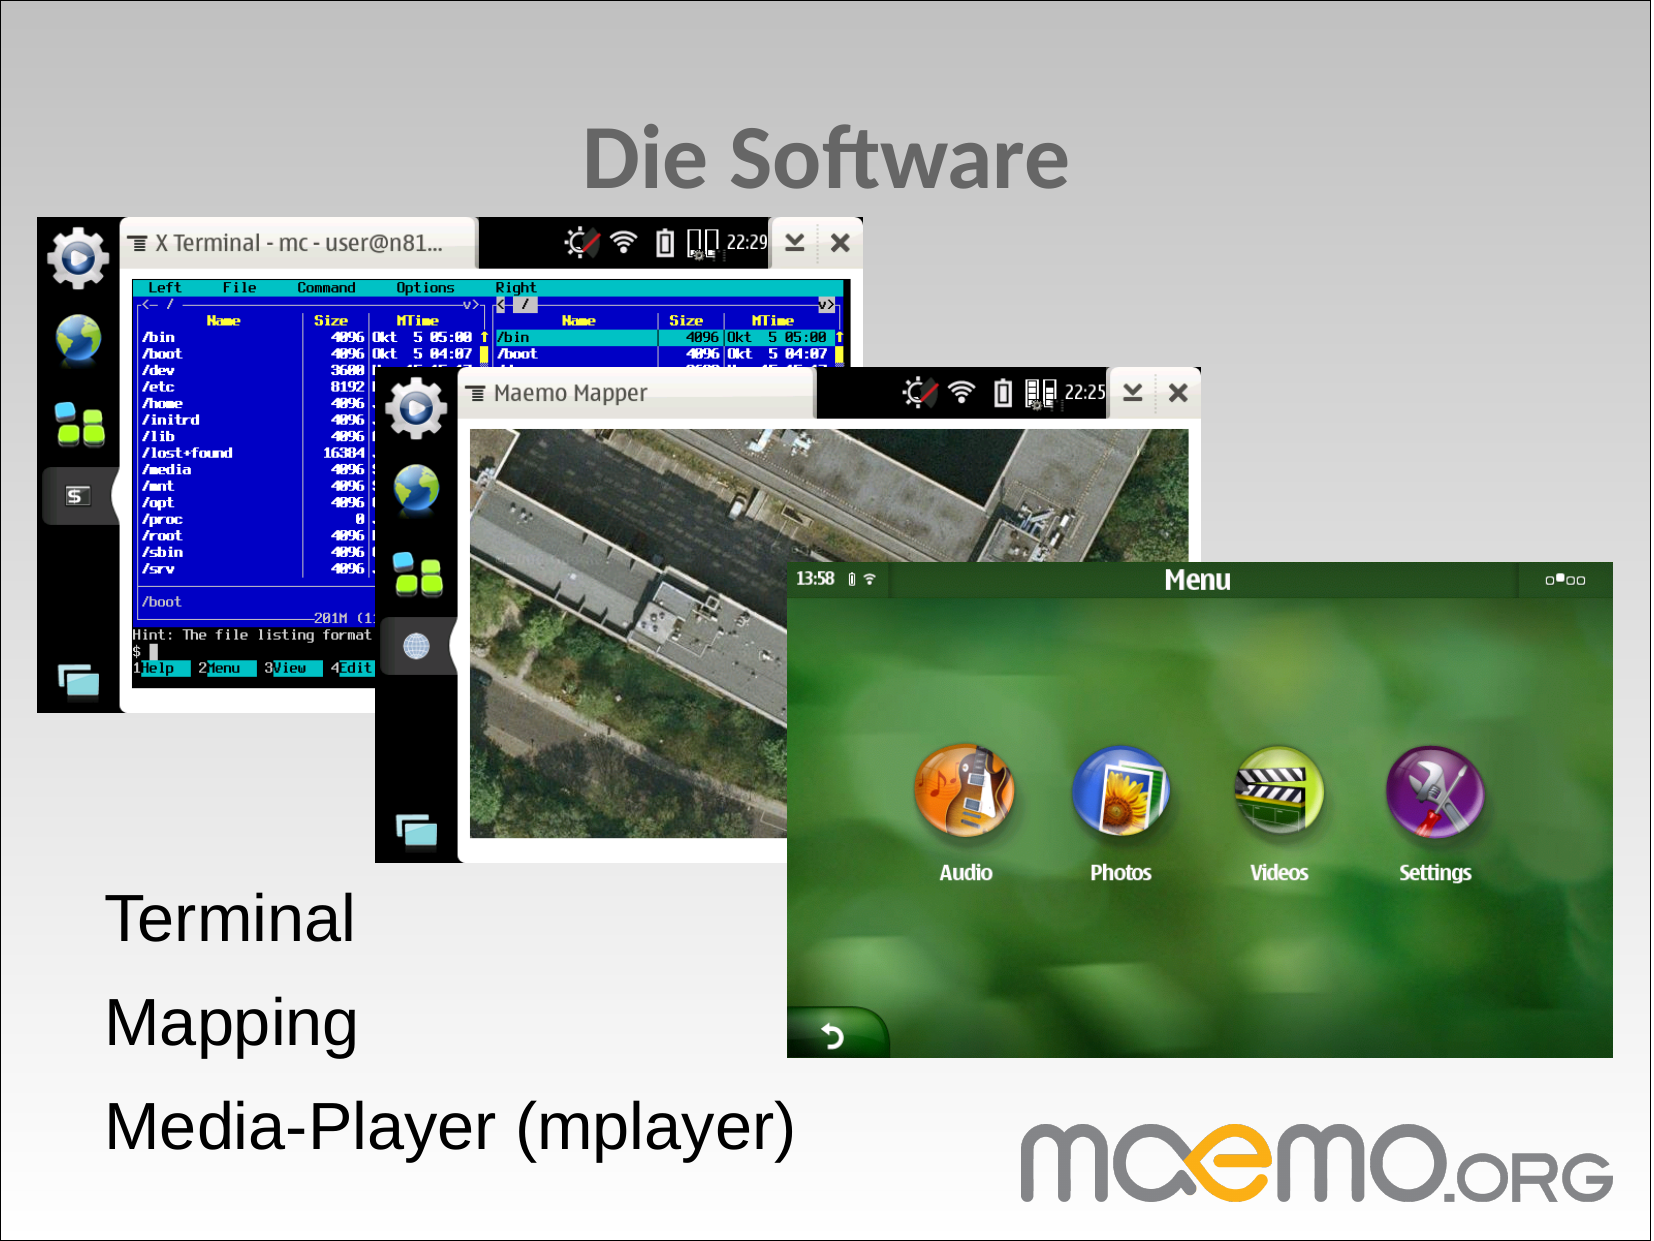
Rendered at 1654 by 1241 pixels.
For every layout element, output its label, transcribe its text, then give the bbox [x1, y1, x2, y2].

title Die Software [82, 82, 1571, 250]
picture [37, 217, 1613, 1058]
list Terminal Mapping Media-Player (mplayer) [86, 880, 901, 1165]
picture [1021, 1124, 1613, 1202]
